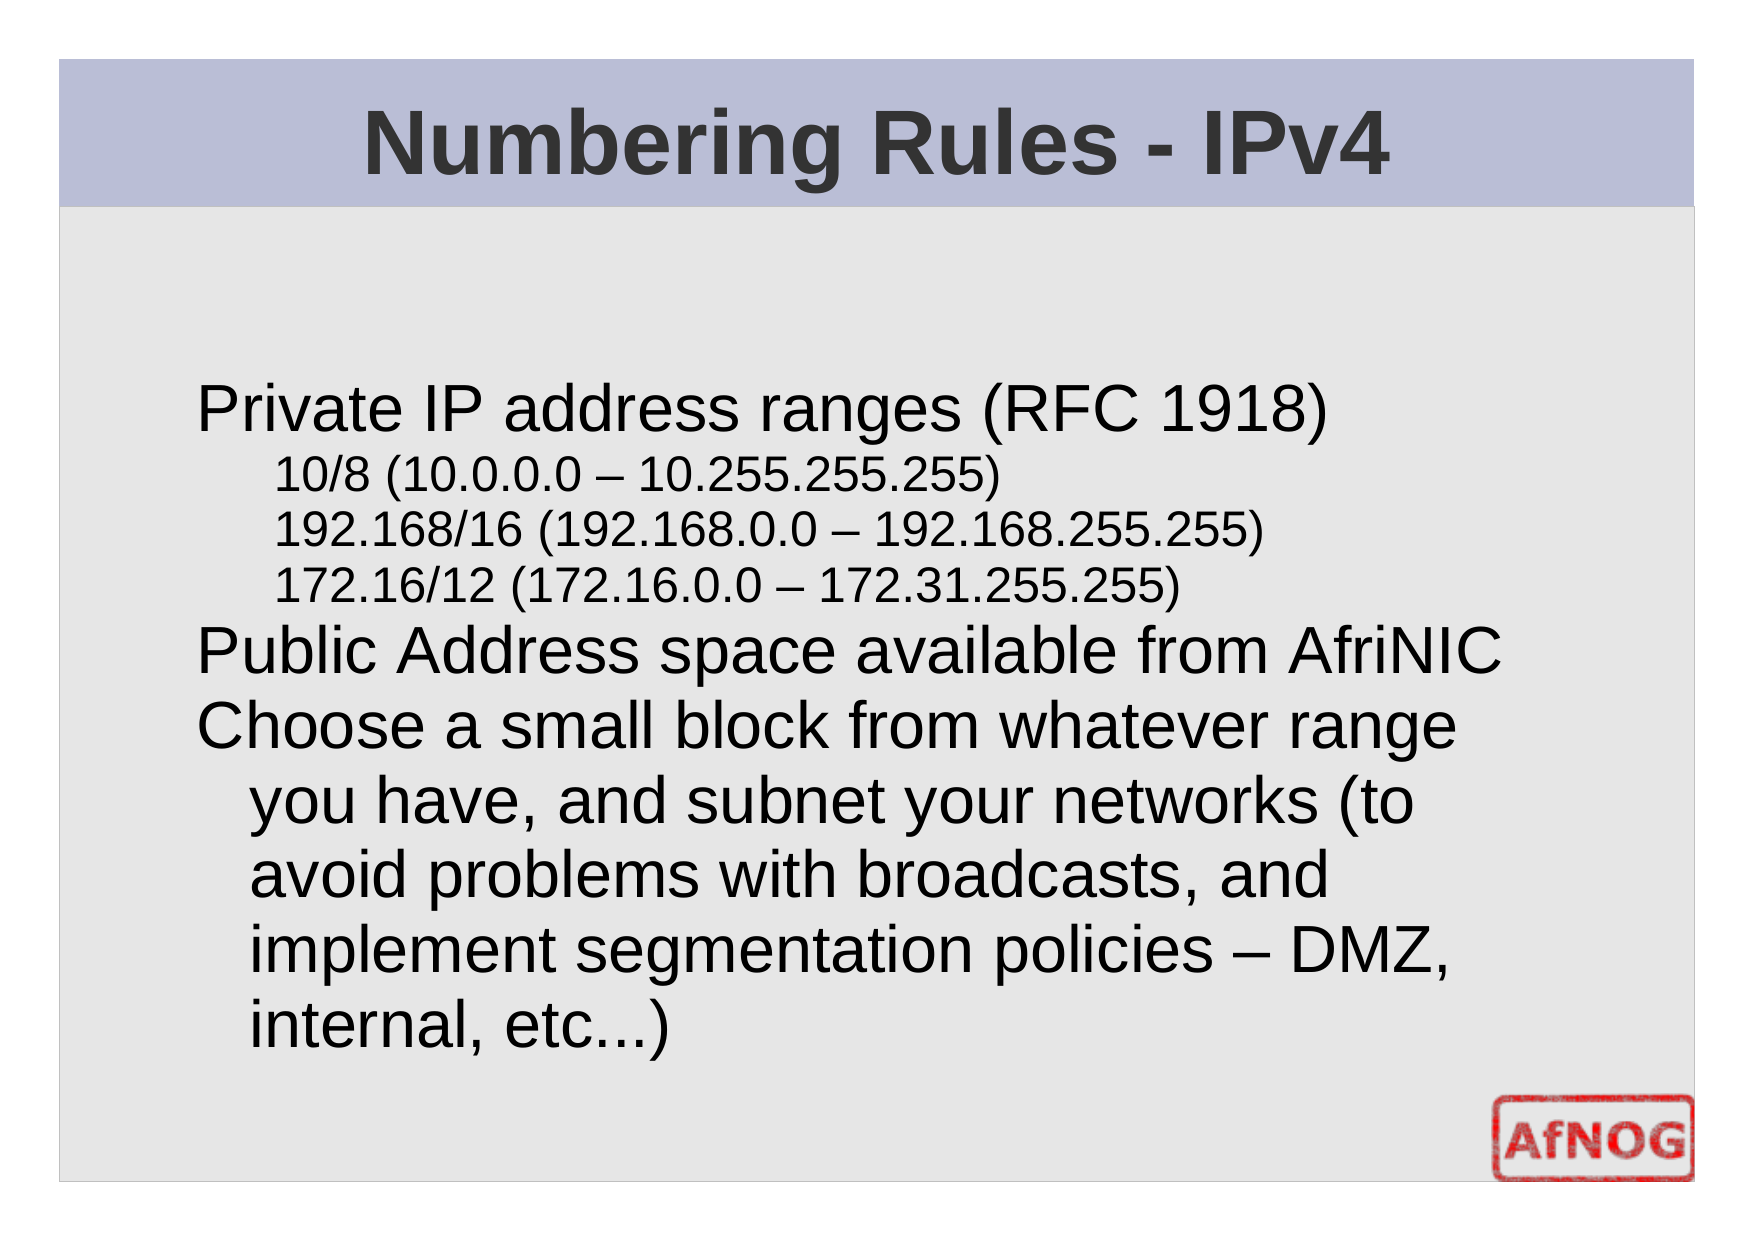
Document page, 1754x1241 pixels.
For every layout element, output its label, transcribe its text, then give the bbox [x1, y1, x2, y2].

list Private IP address ranges (RFC 1918) 10/8 (10.0.0.0 – 10.255.255.255) 192.168/16 (192.168.0.0 – 192.168.255.255) 172.16/12 (172.16.0.0 – 172.31.255.255) Public Address space available from AfriNIC Choose a small block from whatever range you have, and subnet your networks (to avoid problems with broadcasts, and implement segmentation policies – DMZ, internal, etc...) [179, 371, 1576, 1079]
title Numbering Rules - IPv4 [59, 48, 1695, 237]
picture [1490, 1092, 1695, 1182]
